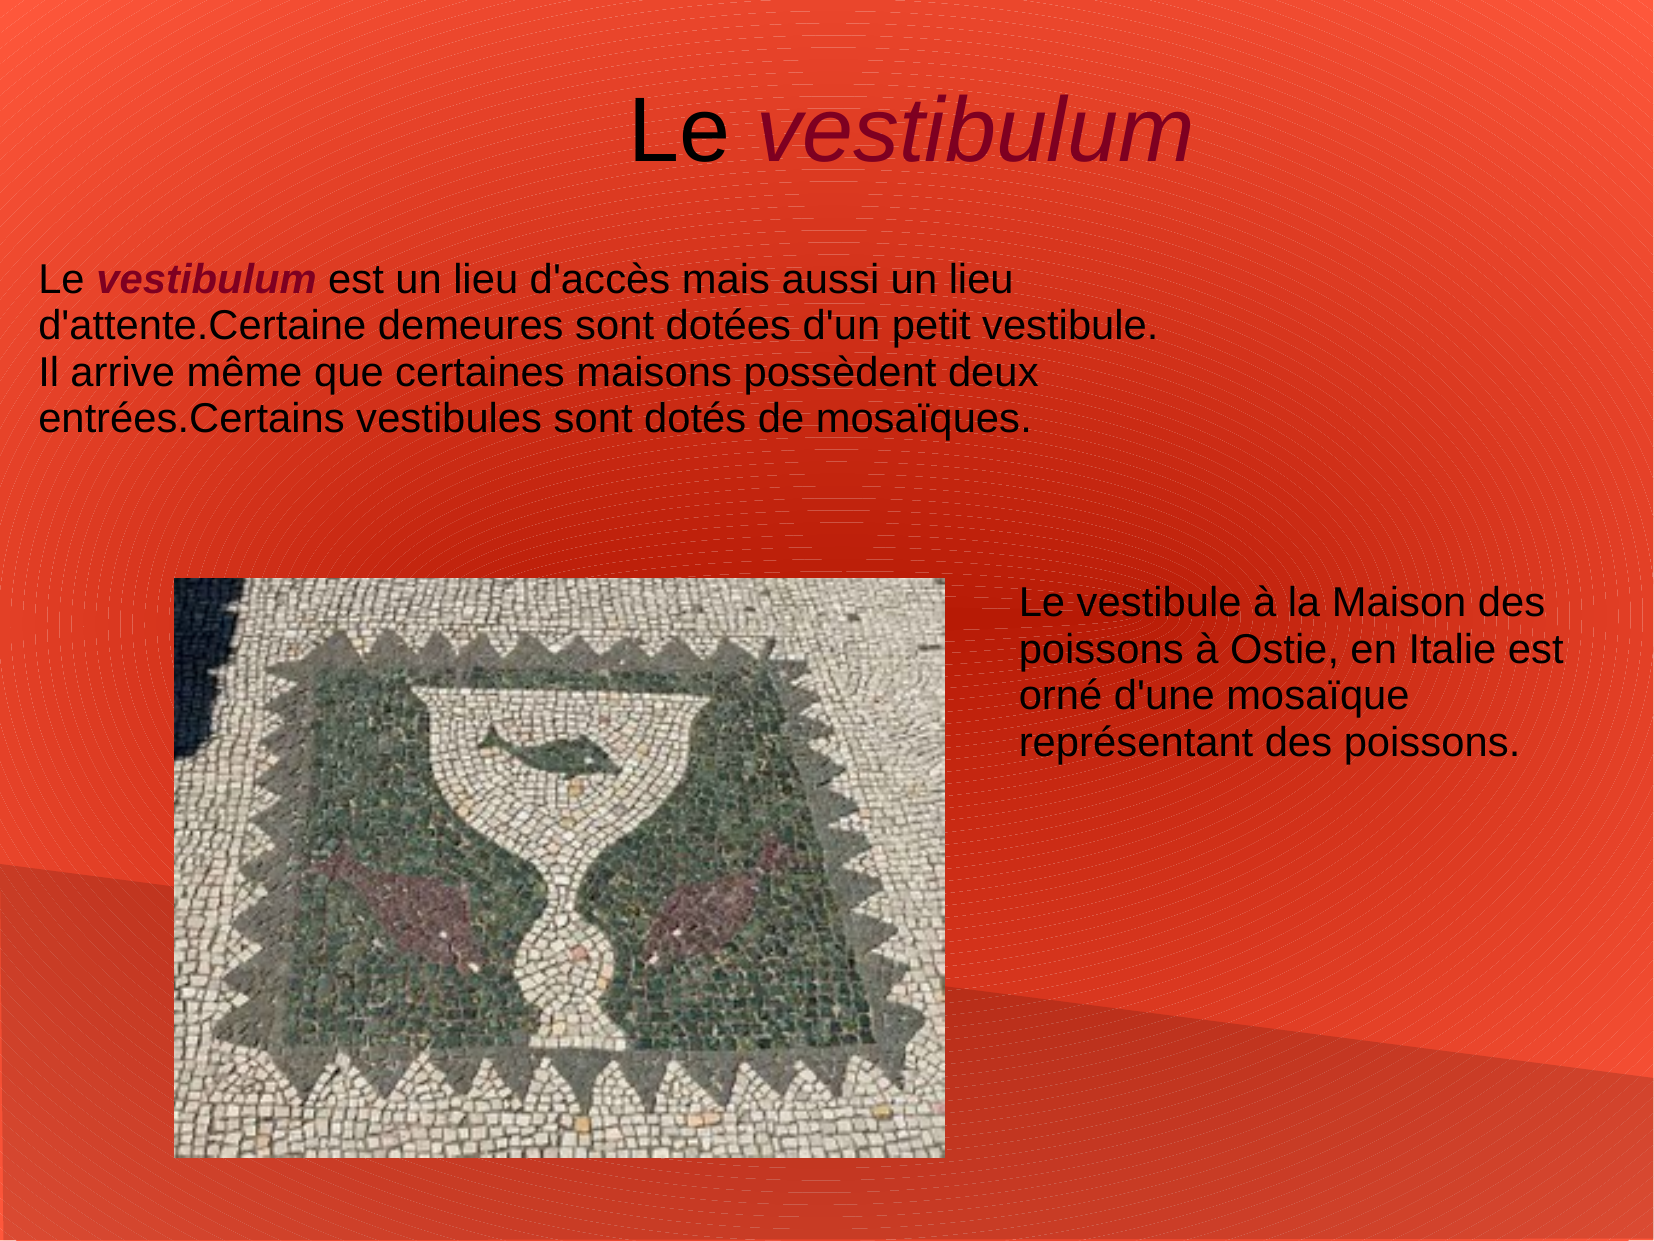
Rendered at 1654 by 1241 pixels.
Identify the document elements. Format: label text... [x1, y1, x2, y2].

text_box Le vestibulum [377, 70, 1477, 189]
text_box Le vestibule à la Maison des poissons à Ostie, en Italie est orné d'une mosaïque représentant des poissons. [1003, 571, 1650, 774]
picture [174, 578, 945, 1158]
text_box Le vestibulum est un lieu d'accès mais aussi un lieu d'attente.Certaine demeures sont dotées d'un petit vestibule. Il arrive même que certaines maisons possèdent deux entrées.Certains vestibules sont dotés de mosaïques. [23, 248, 1193, 485]
